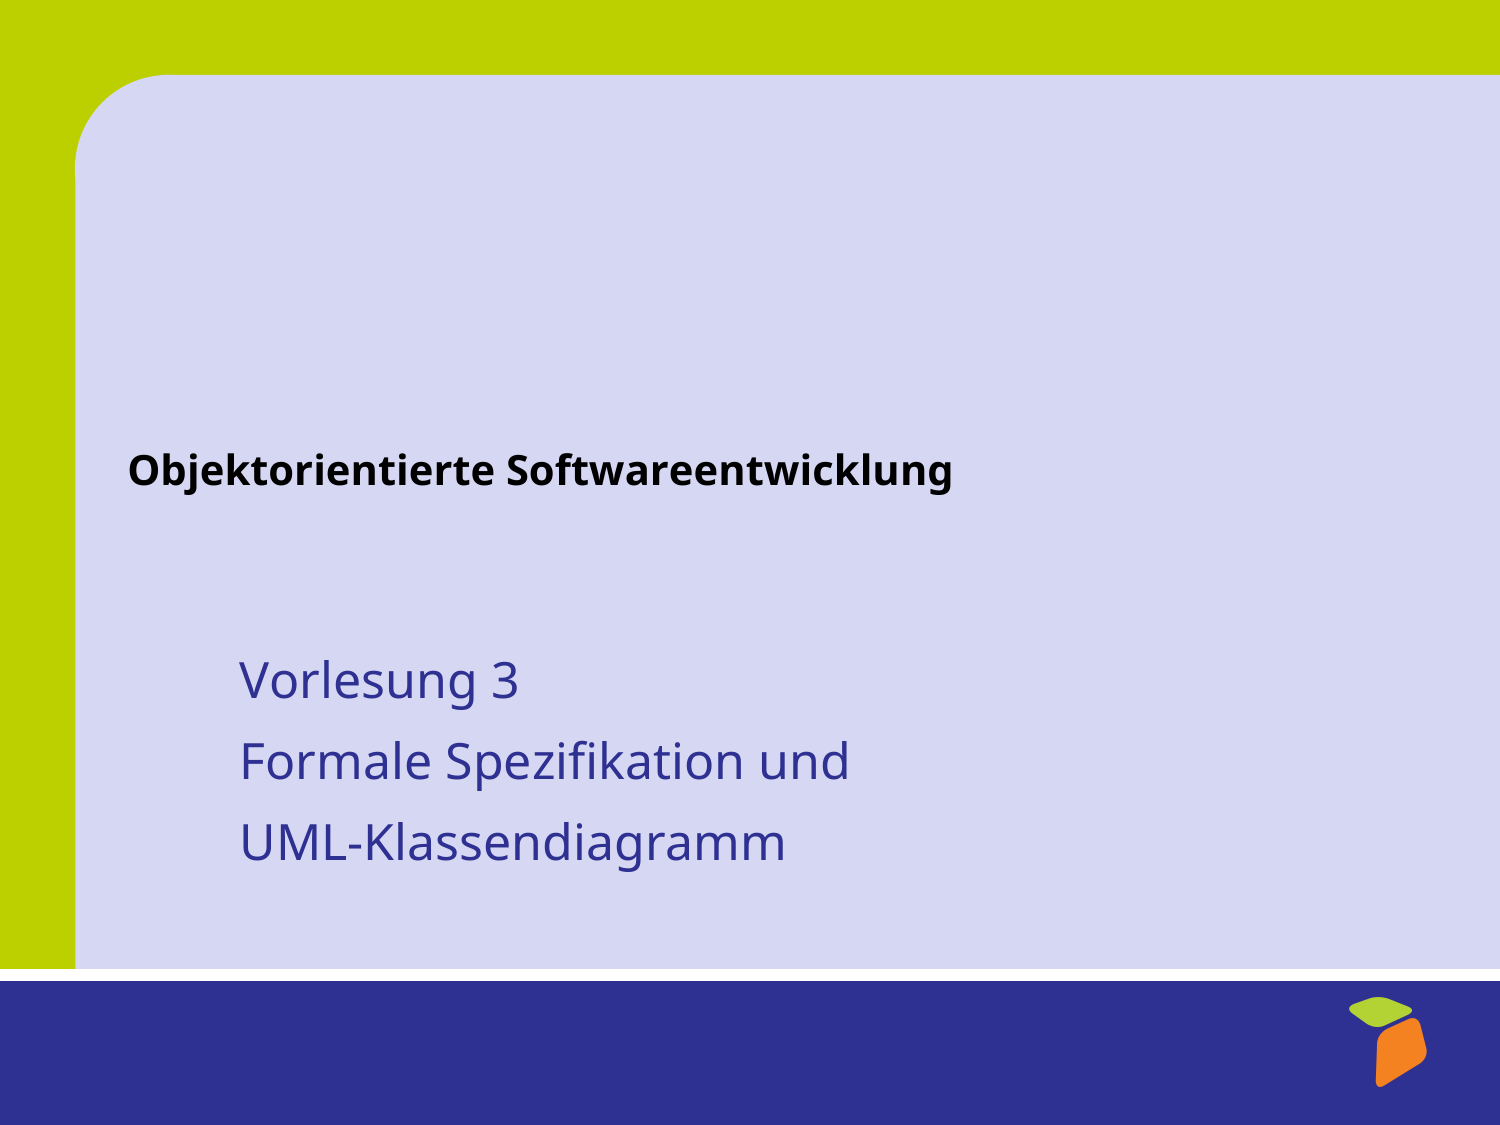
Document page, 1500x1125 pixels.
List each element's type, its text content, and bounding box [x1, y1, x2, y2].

title Objektorientierte Softwareentwicklung [112, 374, 1388, 563]
picture [0, 981, 1500, 1125]
subtitle Vorlesung 3 Formale Spezifikation und UML-Klassendiagramm [225, 637, 1276, 925]
